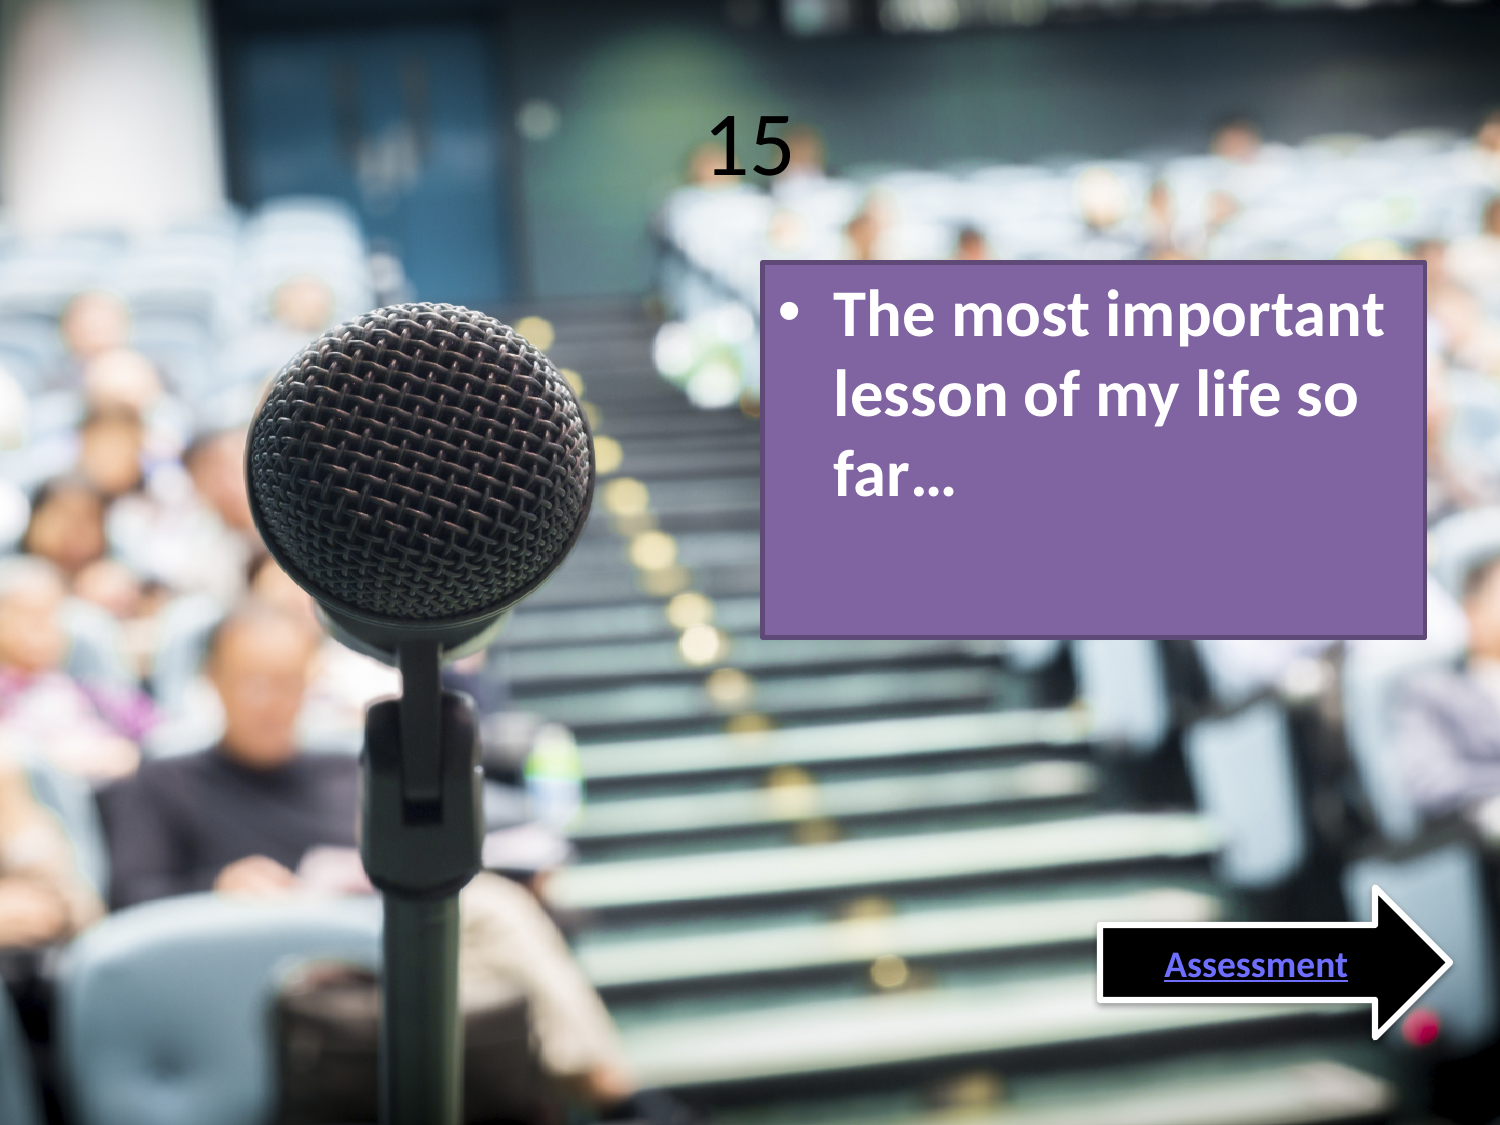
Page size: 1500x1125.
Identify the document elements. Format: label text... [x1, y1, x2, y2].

title 15 [75, 45, 1425, 233]
list The most important lesson of my life so far… [762, 262, 1425, 638]
text_box Assessment [1100, 887, 1451, 1038]
picture [0, 0, 1500, 1125]
